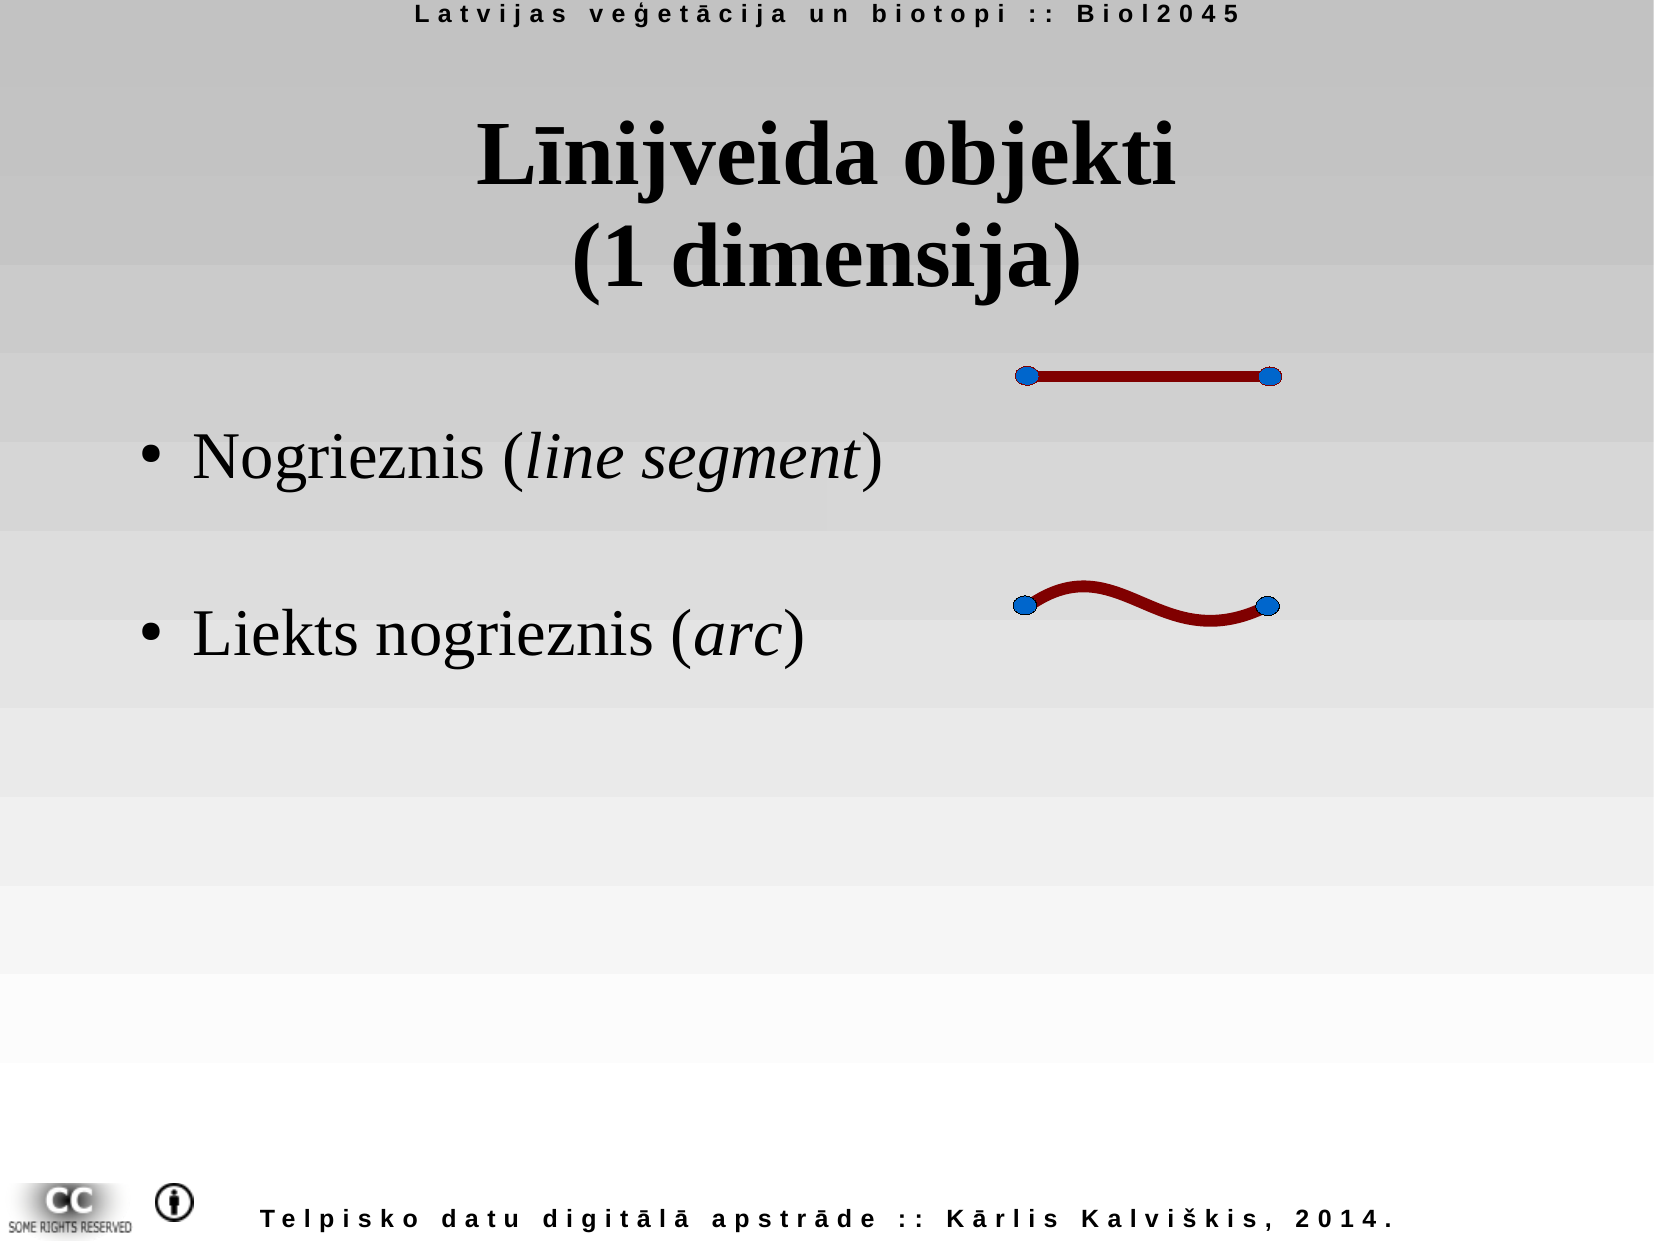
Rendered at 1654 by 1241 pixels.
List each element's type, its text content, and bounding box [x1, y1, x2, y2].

picture [0, 0, 1654, 1241]
text_box [1255, 596, 1280, 616]
title Līnijveida objekti (1 dimensija) [121, 102, 1534, 311]
text_box [1013, 595, 1037, 615]
text_box [1015, 366, 1040, 386]
list Nogrieznis (line segment) Liekts nogrieznis (arc) [121, 344, 1534, 1127]
text_box [1258, 366, 1282, 386]
